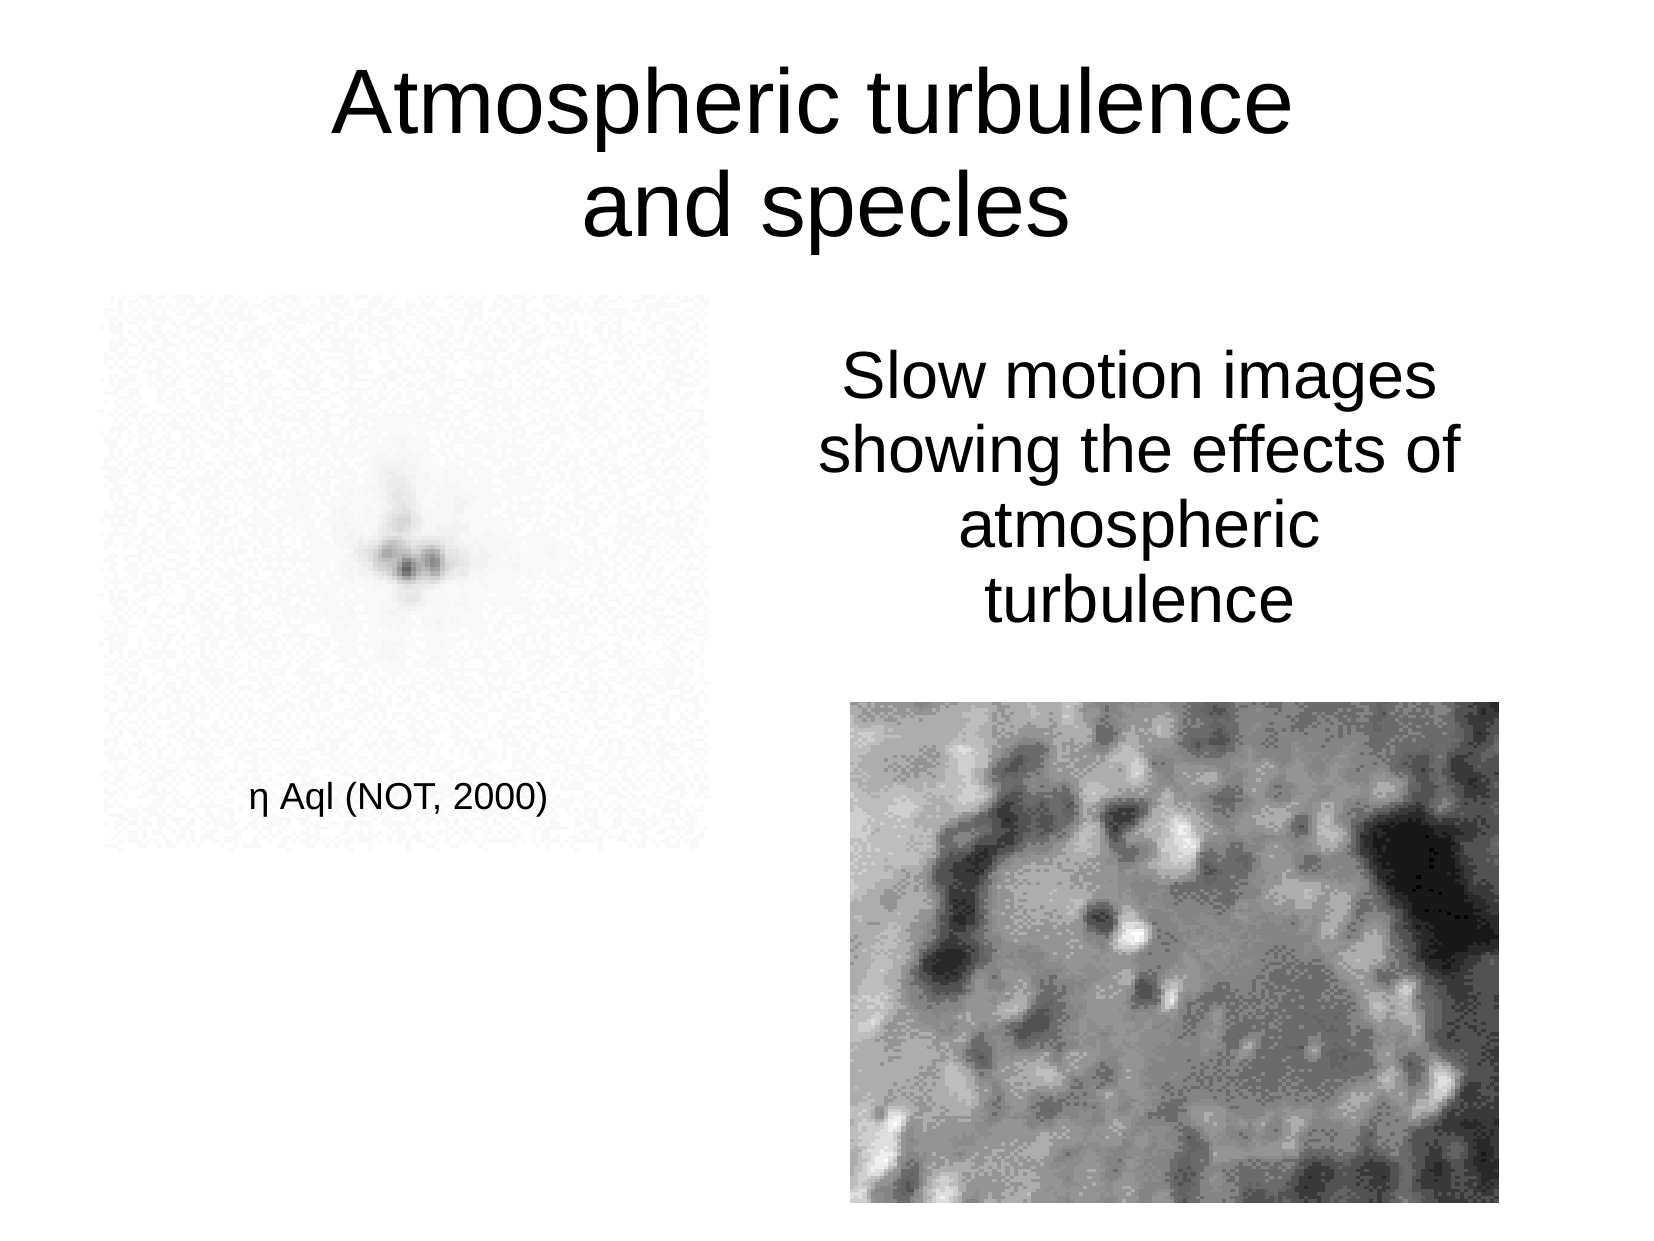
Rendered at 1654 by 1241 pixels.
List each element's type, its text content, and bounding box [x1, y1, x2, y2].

text_box η Aql (NOT, 2000) [147, 767, 650, 884]
subtitle Slow motion images showing the effects of atmospheric turbulence [797, 295, 1483, 680]
title Atmospheric turbulence and specles [82, 50, 1571, 256]
picture [850, 702, 1499, 1203]
picture [95, 295, 709, 857]
